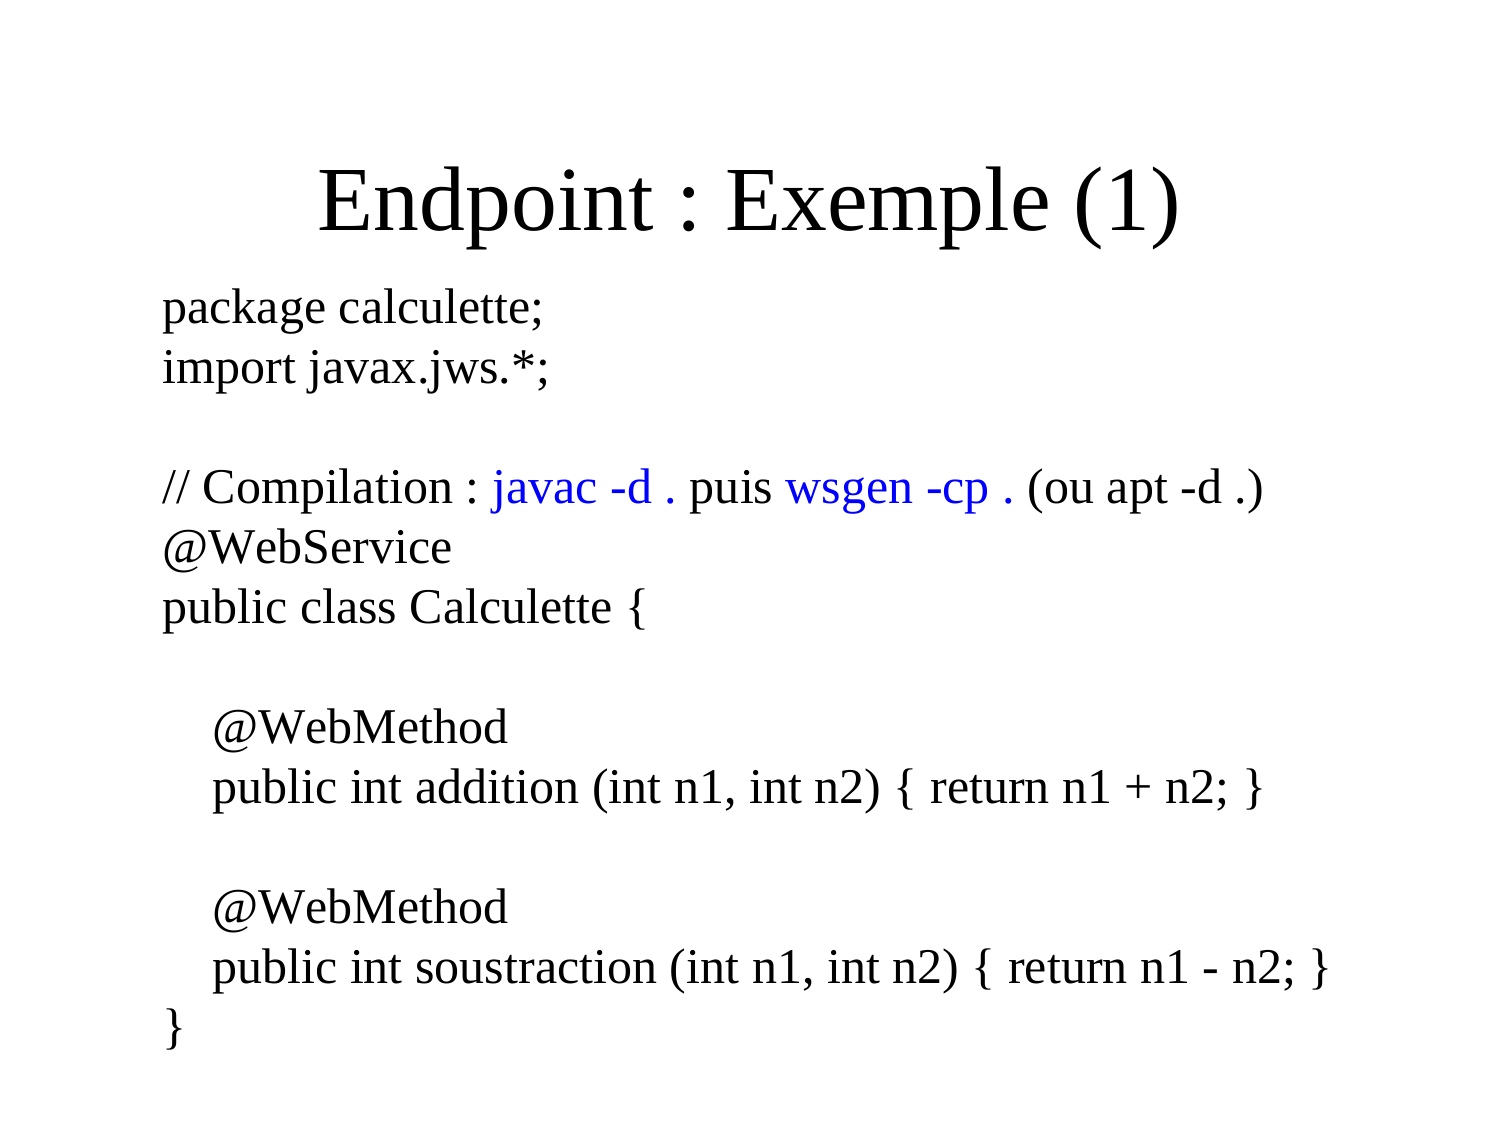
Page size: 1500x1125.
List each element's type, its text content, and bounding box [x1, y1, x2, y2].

title Endpoint : Exemple (1) [112, 113, 1388, 287]
text_box package calculette; import javax.jws.*; // Compilation : javac -d . puis wsgen -cp . (ou apt -d .) @WebService public class Calculette { @WebMethod public int addition (int n1, int n2) { return n1 + n2; } @WebMethod public int soustraction (int n1, int n2) { return n1 - n2; } } [147, 265, 1388, 1063]
